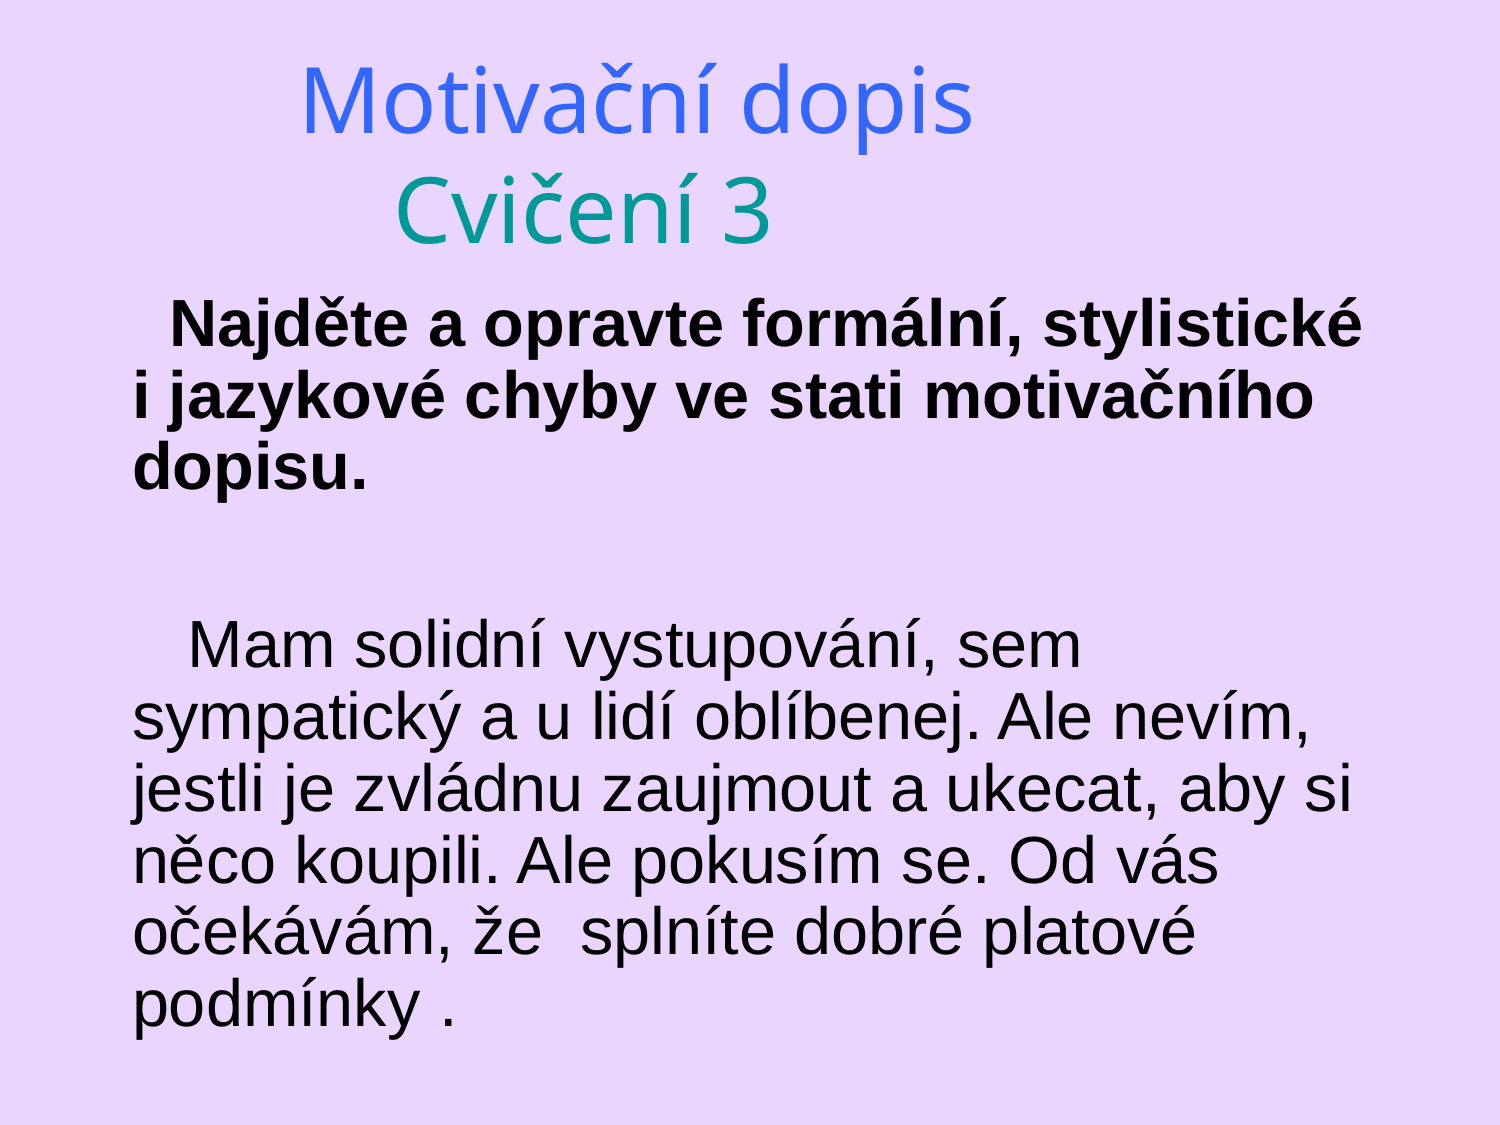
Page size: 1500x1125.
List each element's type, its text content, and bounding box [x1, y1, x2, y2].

text_box Najděte a opravte formální, stylistické i jazykové chyby ve stati motivačního dopisu. Mam solidní vystupování, sem sympatický a u lidí oblíbenej. Ale nevím, jestli je zvládnu zaujmout a ukecat, aby si něco koupili. Ale pokusím se. Od vás očekávám, že splníte dobré platové podmínky . [117, 281, 1406, 1125]
title Motivační dopis Cvičení 3 [117, 34, 1430, 270]
